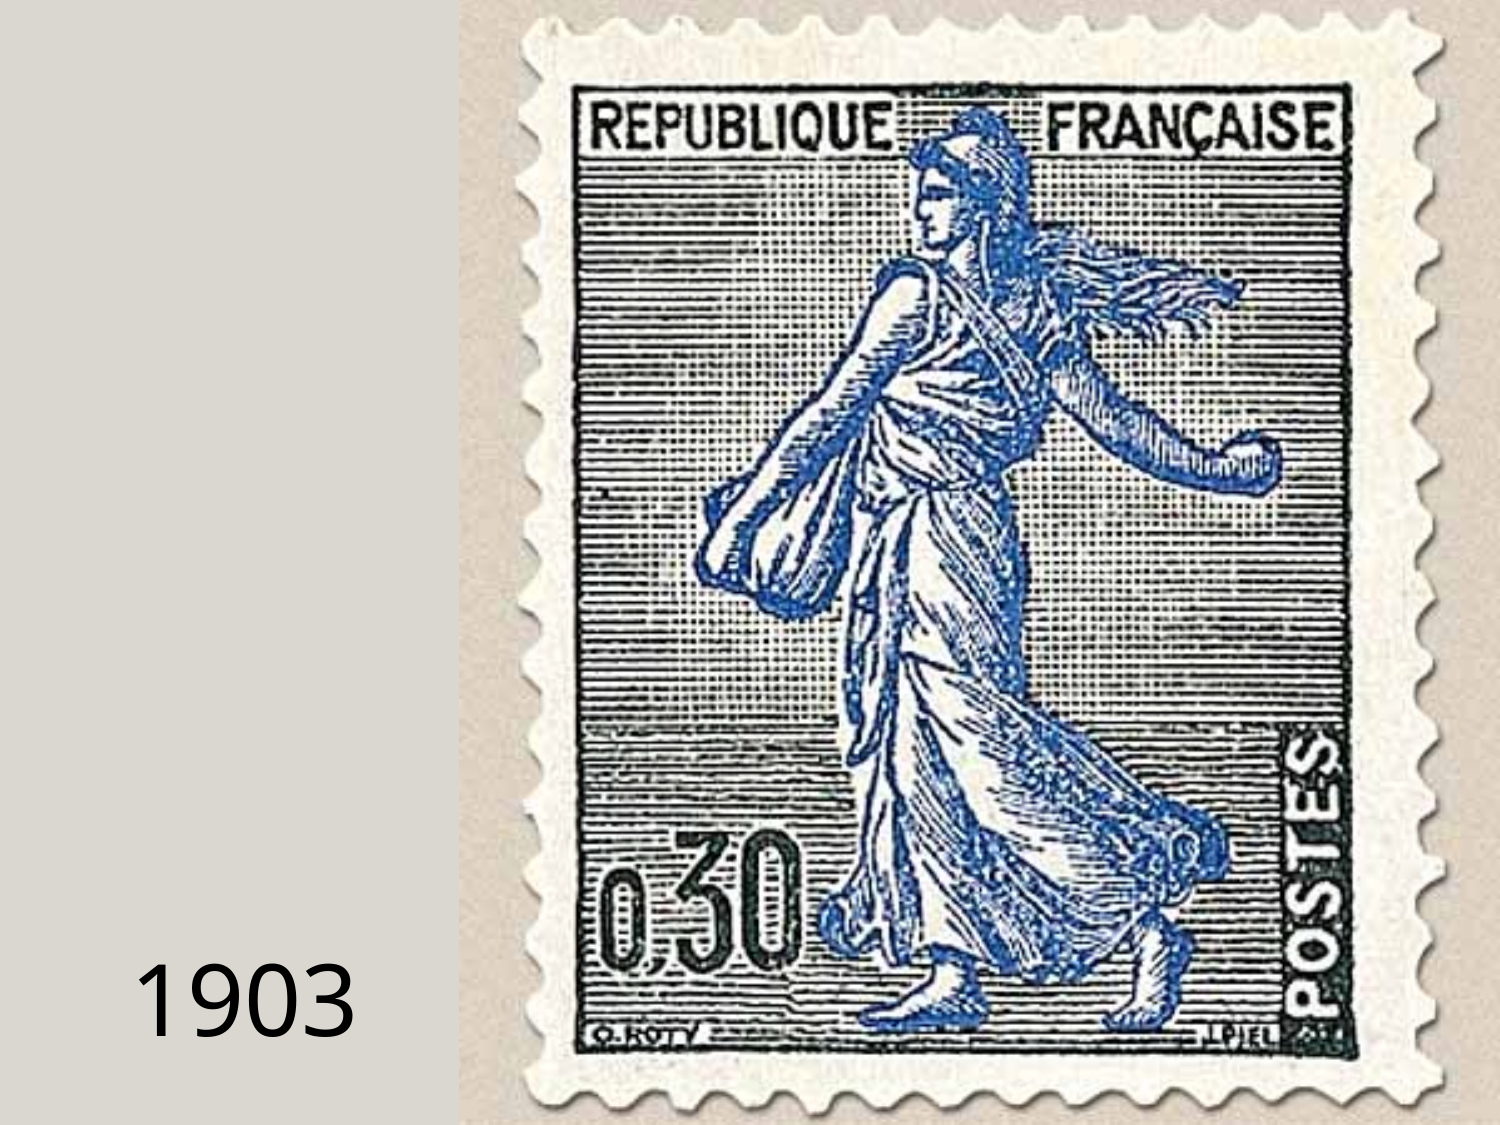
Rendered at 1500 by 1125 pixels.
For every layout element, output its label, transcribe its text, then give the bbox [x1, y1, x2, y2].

picture [459, 0, 1500, 1125]
text_box 1903 [115, 928, 375, 1065]
